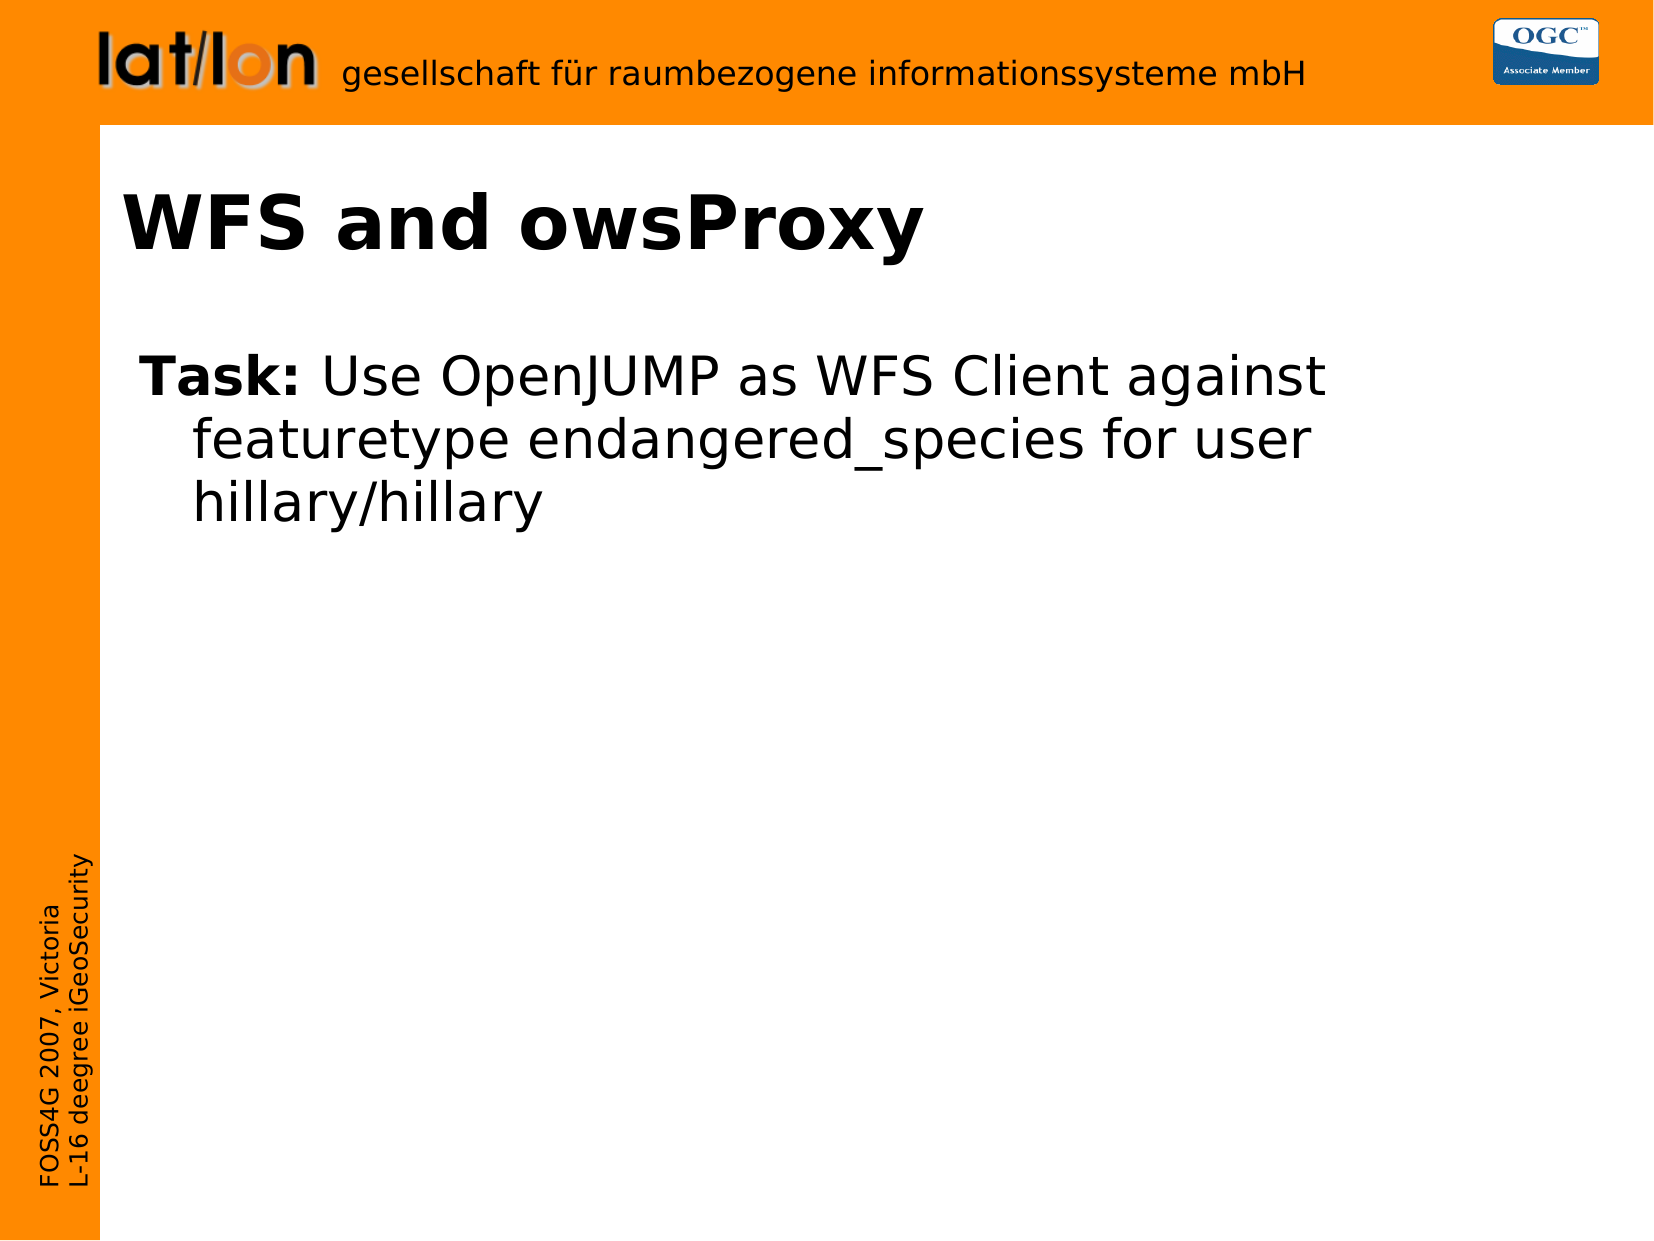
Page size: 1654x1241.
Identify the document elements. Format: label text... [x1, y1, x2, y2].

picture [87, 23, 324, 97]
list Task: Use OpenJUMP as WFS Client against featuretype endangered_species for user hillary/hillary [121, 344, 1534, 1127]
picture [1493, 18, 1599, 85]
title WFS and owsProxy [121, 120, 1534, 328]
